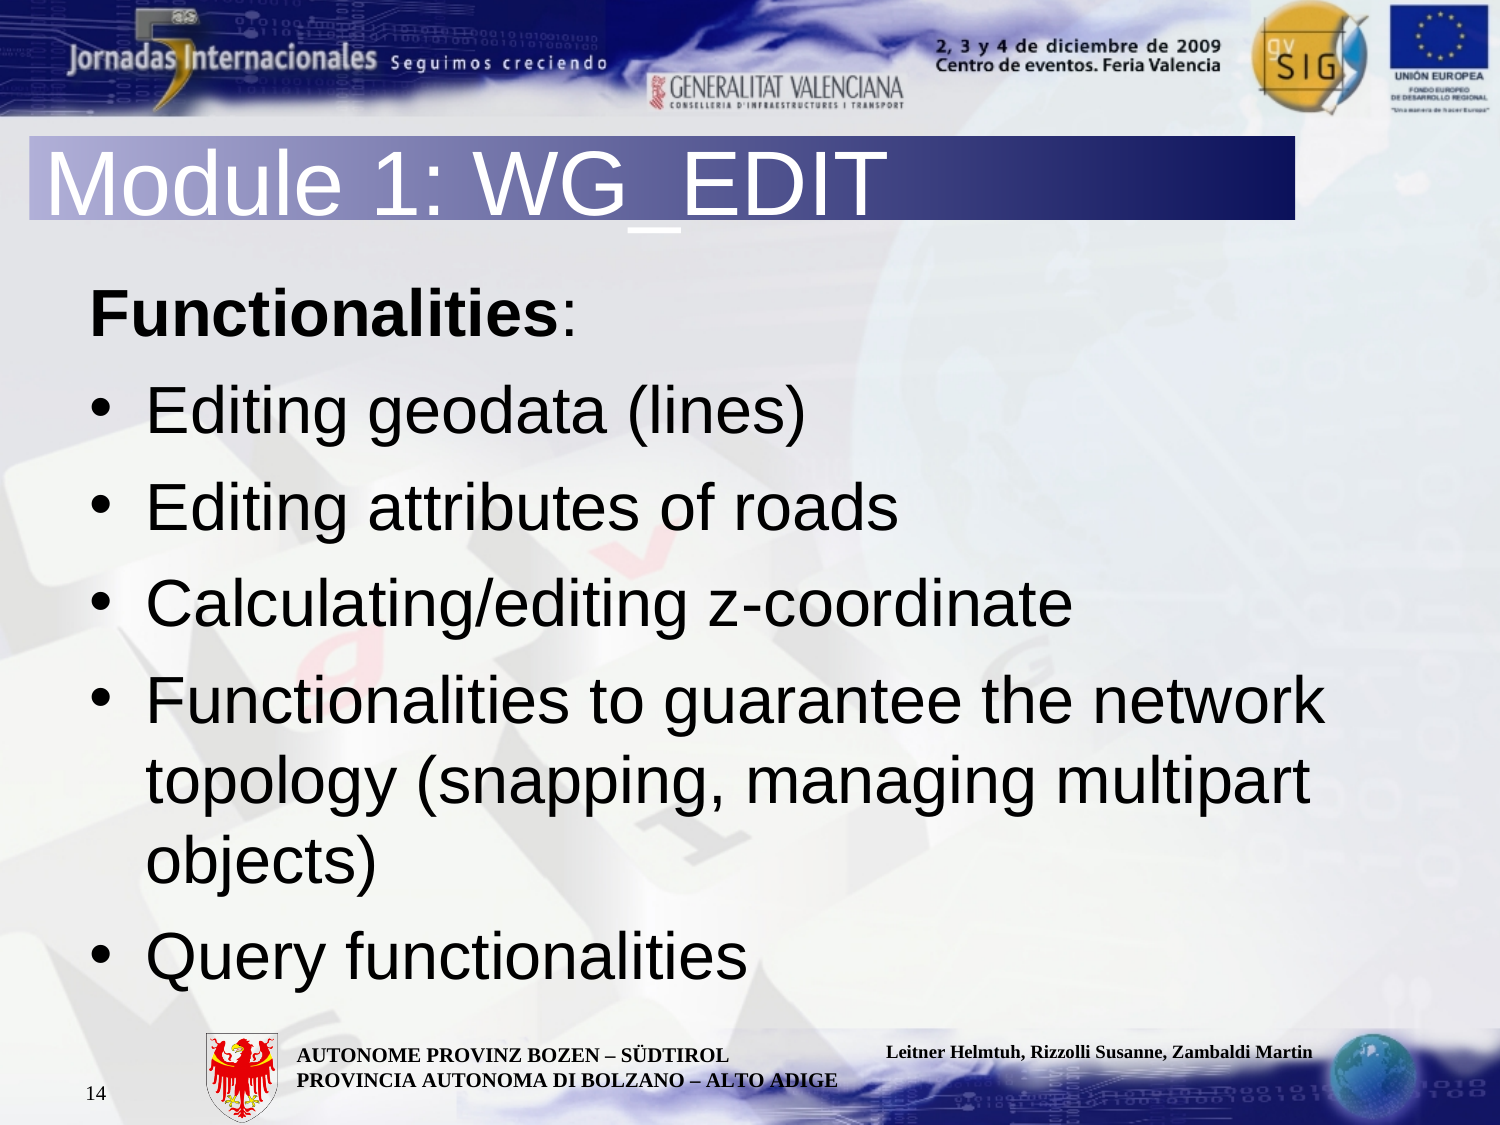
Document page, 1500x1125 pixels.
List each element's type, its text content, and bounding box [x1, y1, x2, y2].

list Functionalities: Editing geodata (lines) Editing attributes of roads Calculating/editing z-coordinate Functionalities to guarantee the network topology (snapping, managing multipart objects) Query functionalities [75, 262, 1426, 1006]
text_box Module 1: WG_EDIT [29, 136, 1296, 220]
picture [0, 0, 1500, 1125]
